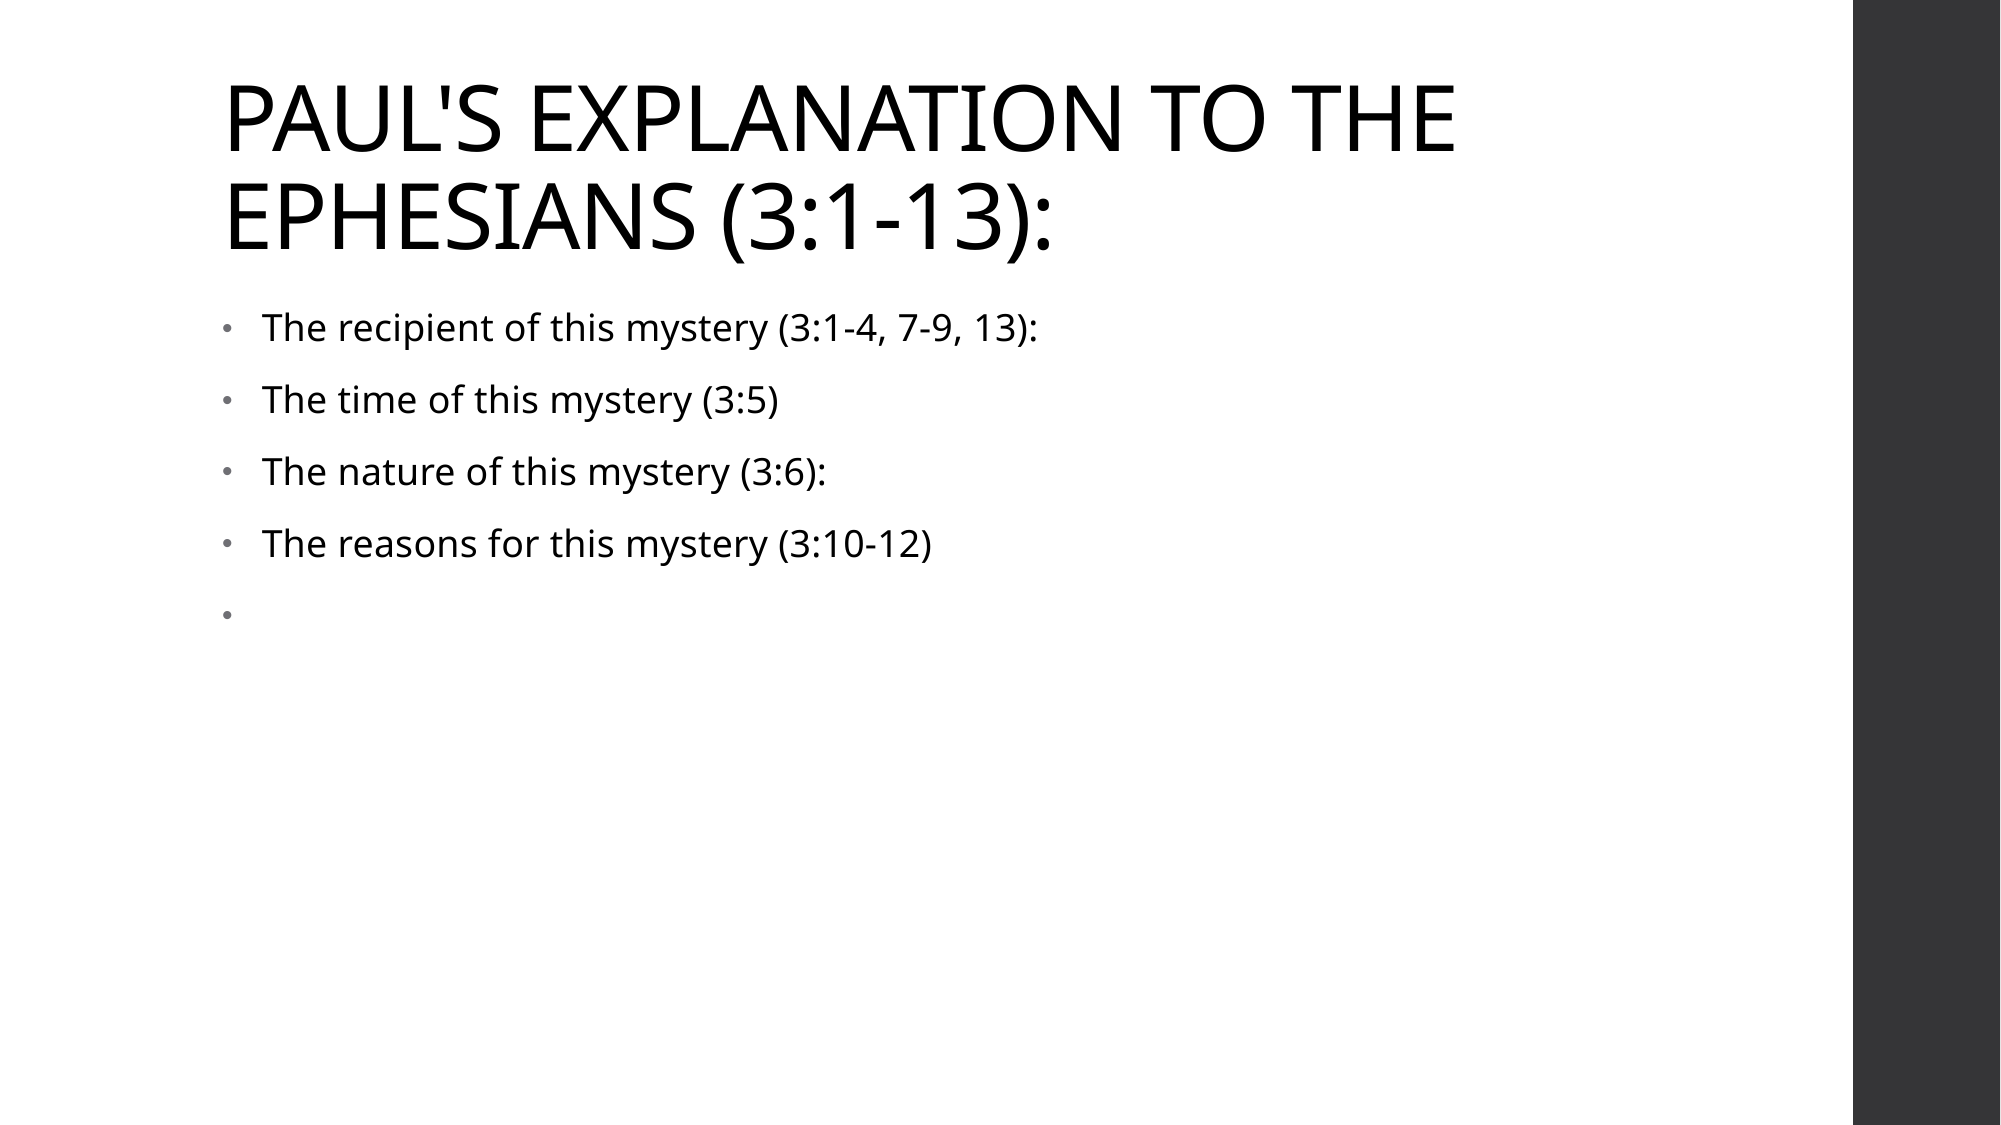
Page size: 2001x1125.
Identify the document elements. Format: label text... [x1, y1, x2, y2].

list The recipient of this mystery (3:1-4, 7-9, 13): The time of this mystery (3:5) The nature of this mystery (3:6): The reasons for this mystery (3:10-12) [206, 299, 1617, 1014]
title PAUL'S EXPLANATION TO THE EPHESIANS (3:1-13): [206, 60, 1797, 278]
